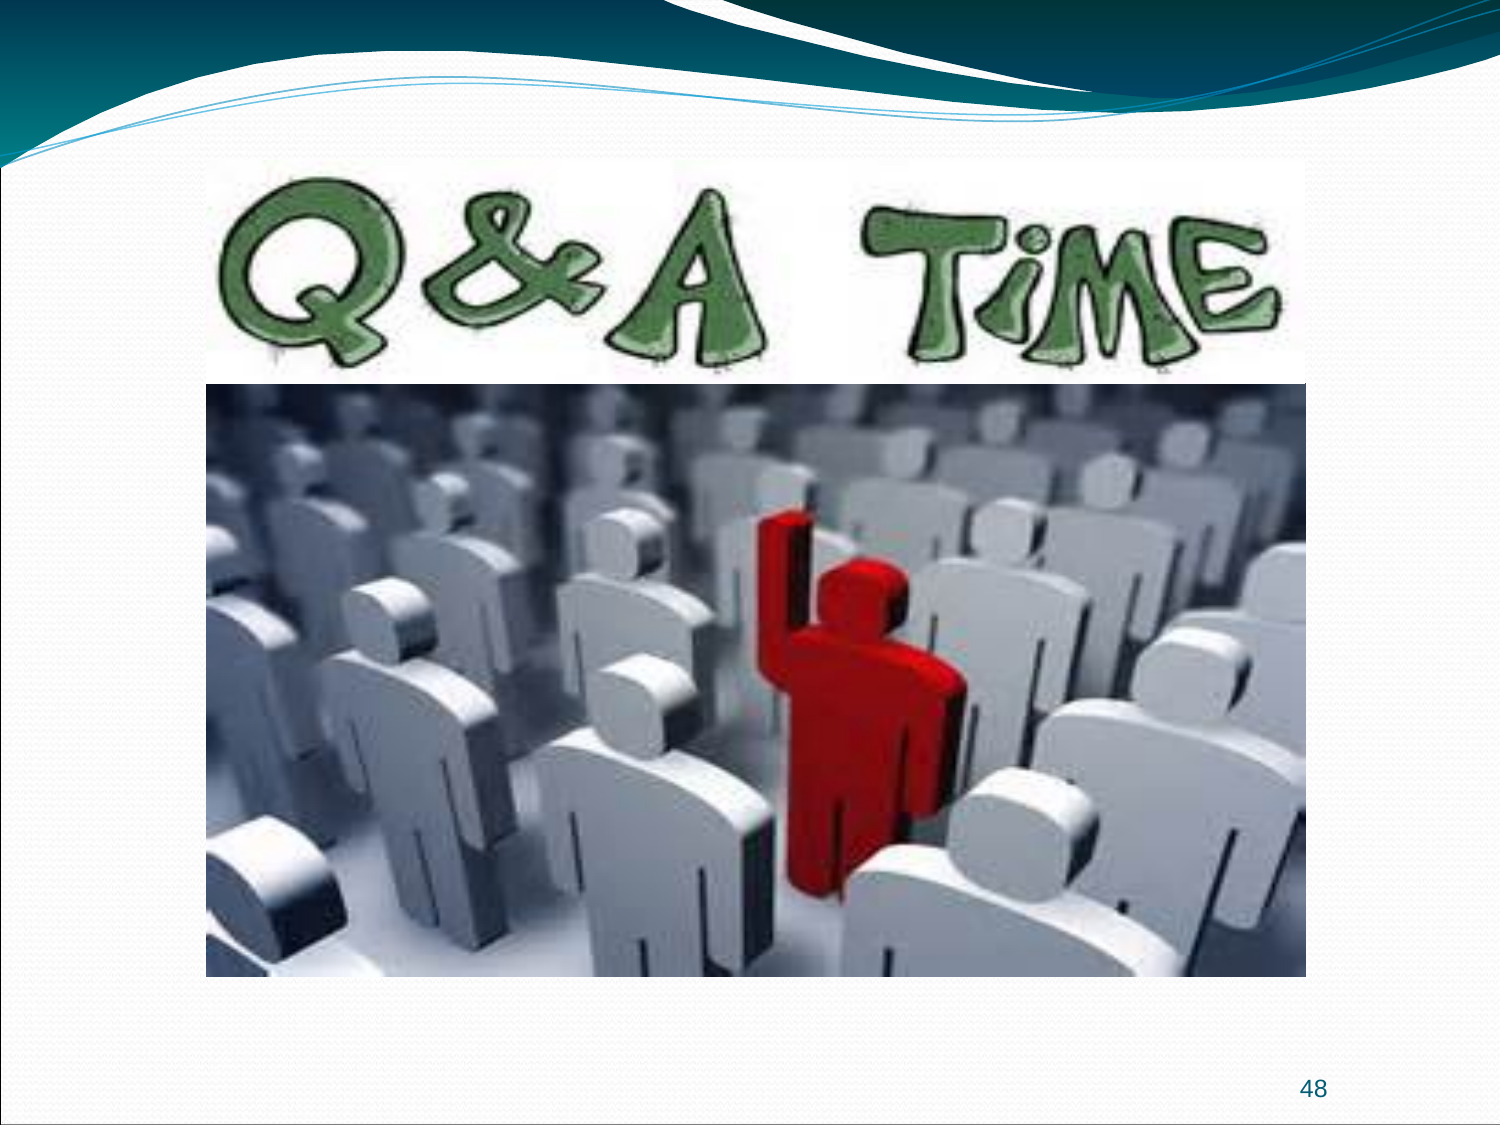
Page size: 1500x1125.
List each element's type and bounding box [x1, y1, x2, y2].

text_box [1299, 1042, 1426, 1103]
picture [206, 160, 1306, 977]
